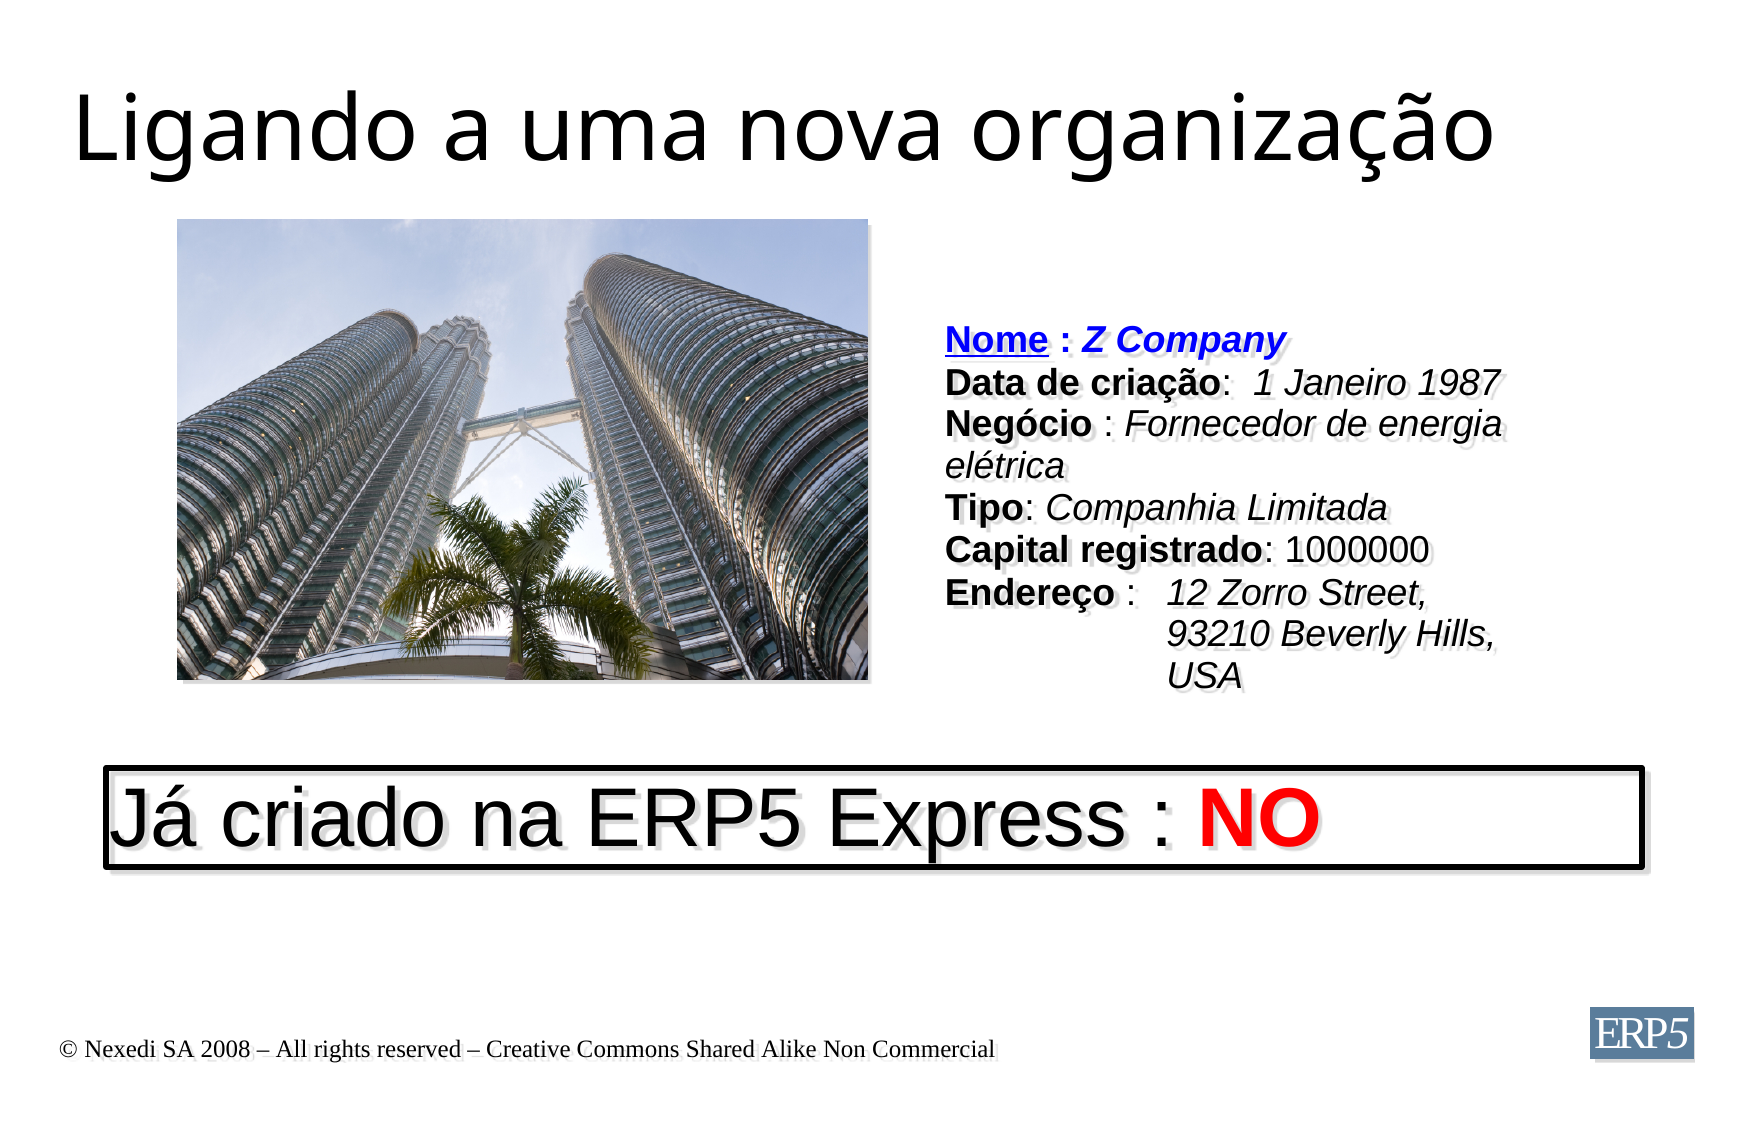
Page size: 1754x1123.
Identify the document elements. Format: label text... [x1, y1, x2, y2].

text_box Já criado na ERP5 Express : NO [106, 767, 1642, 867]
title Ligando a uma nova organização [71, 63, 1707, 187]
text_box Nome : Z Company Data de criação: 1 Janeiro 1987 Negócio : Fornecedor de energia elétrica Tipo: Companhia Limitada Capital registrado: 1000000 Endereço : 12 Zorro Street, 93210 Beverly Hills, USA [944, 318, 1536, 697]
picture [177, 219, 868, 680]
